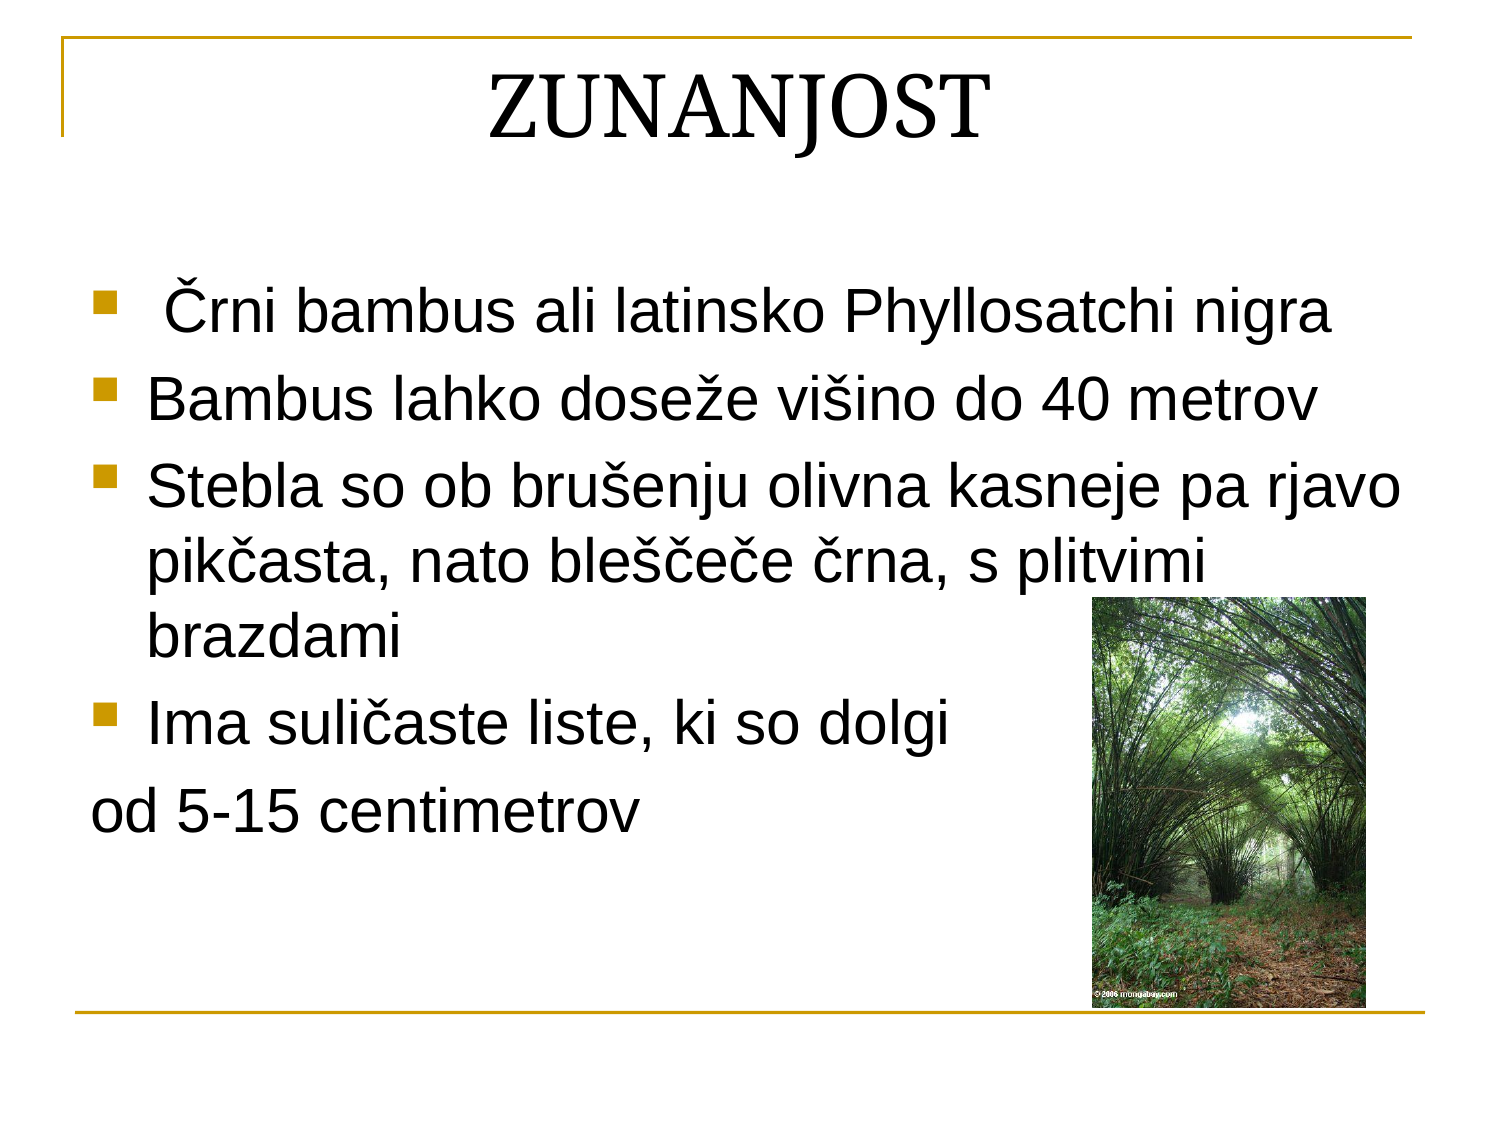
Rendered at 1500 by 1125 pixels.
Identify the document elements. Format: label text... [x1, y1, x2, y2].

picture [1092, 597, 1366, 1008]
title ZUNANJOST [64, 42, 1415, 230]
list Črni bambus ali latinsko Phyllosatchi nigra Bambus lahko doseže višino do 40 metrov Stebla so ob brušenju olivna kasneje pa rjavo pikčasta, nato bleščeče črna, s plitvimi brazdami Ima suličaste liste, ki so dolgi od 5-15 centimetrov [75, 262, 1425, 1006]
